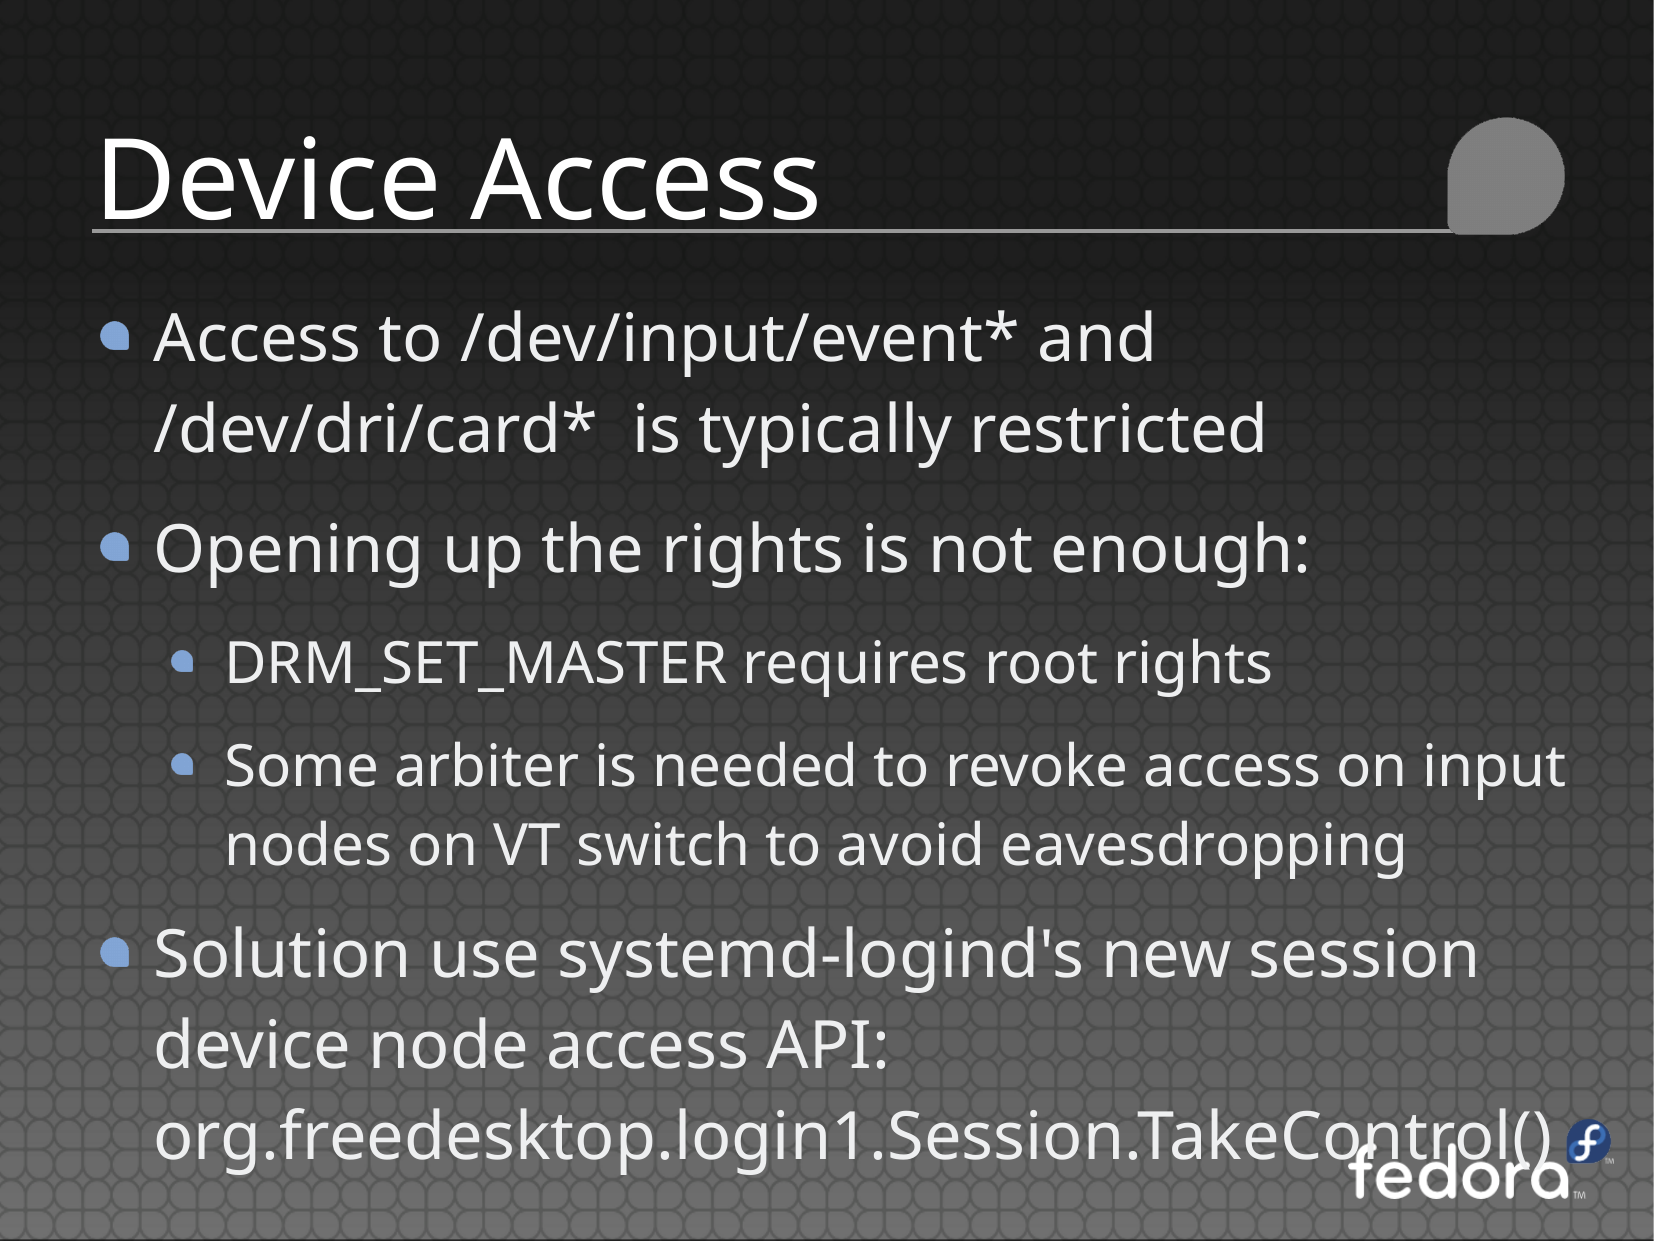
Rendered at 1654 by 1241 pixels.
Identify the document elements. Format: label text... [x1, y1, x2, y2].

picture [0, 0, 1654, 1241]
title Device Access [94, 100, 1426, 251]
list Access to /dev/input/event* and /dev/dri/card* is typically restricted Opening up the rights is not enough: DRM_SET_MASTER requires root rights Some arbiter is needed to revoke access on input nodes on VT switch to avoid eavesdropping Solution use systemd-logind's new session device node access API: org.freedesktop.login1.Session.TakeControl() [82, 290, 1571, 1094]
